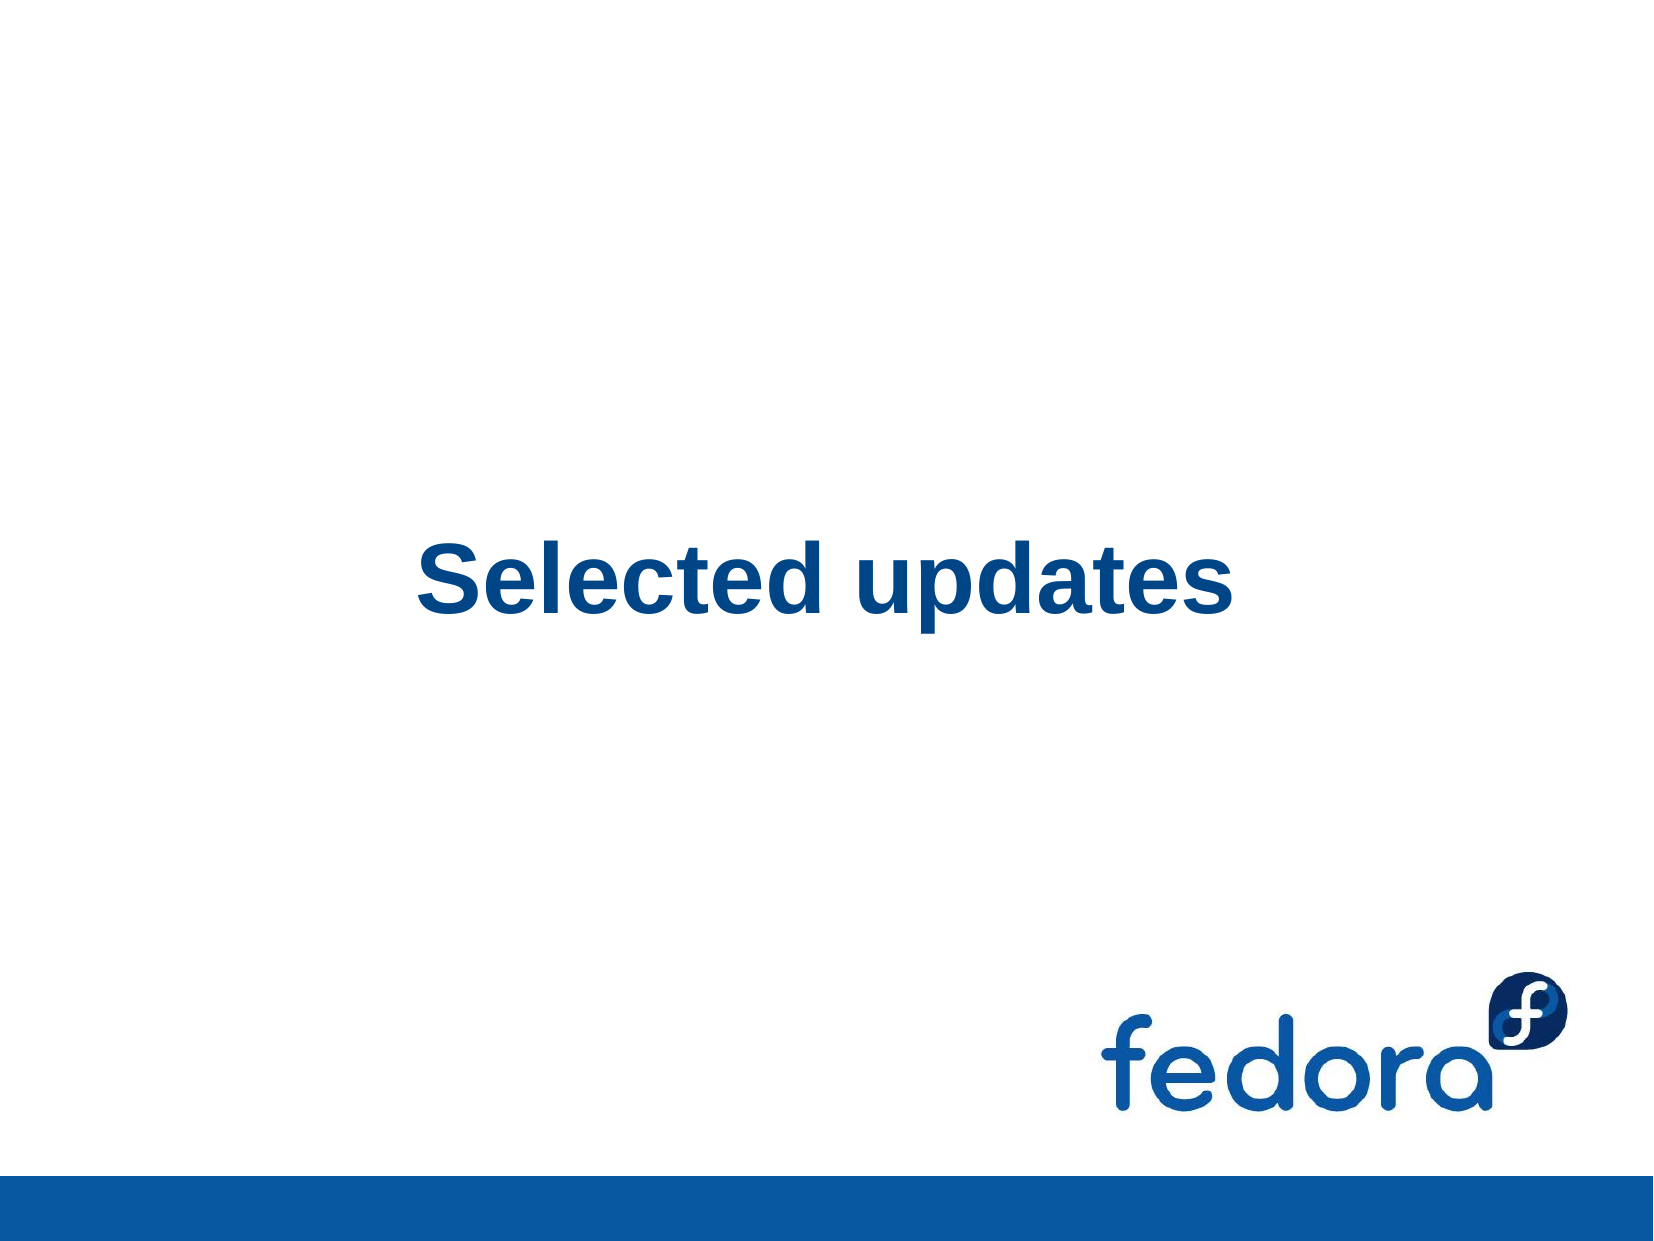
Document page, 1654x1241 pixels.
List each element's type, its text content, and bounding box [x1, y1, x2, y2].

picture [0, 1176, 1653, 1241]
picture [1087, 959, 1576, 1125]
title Selected updates [82, 49, 1571, 1109]
